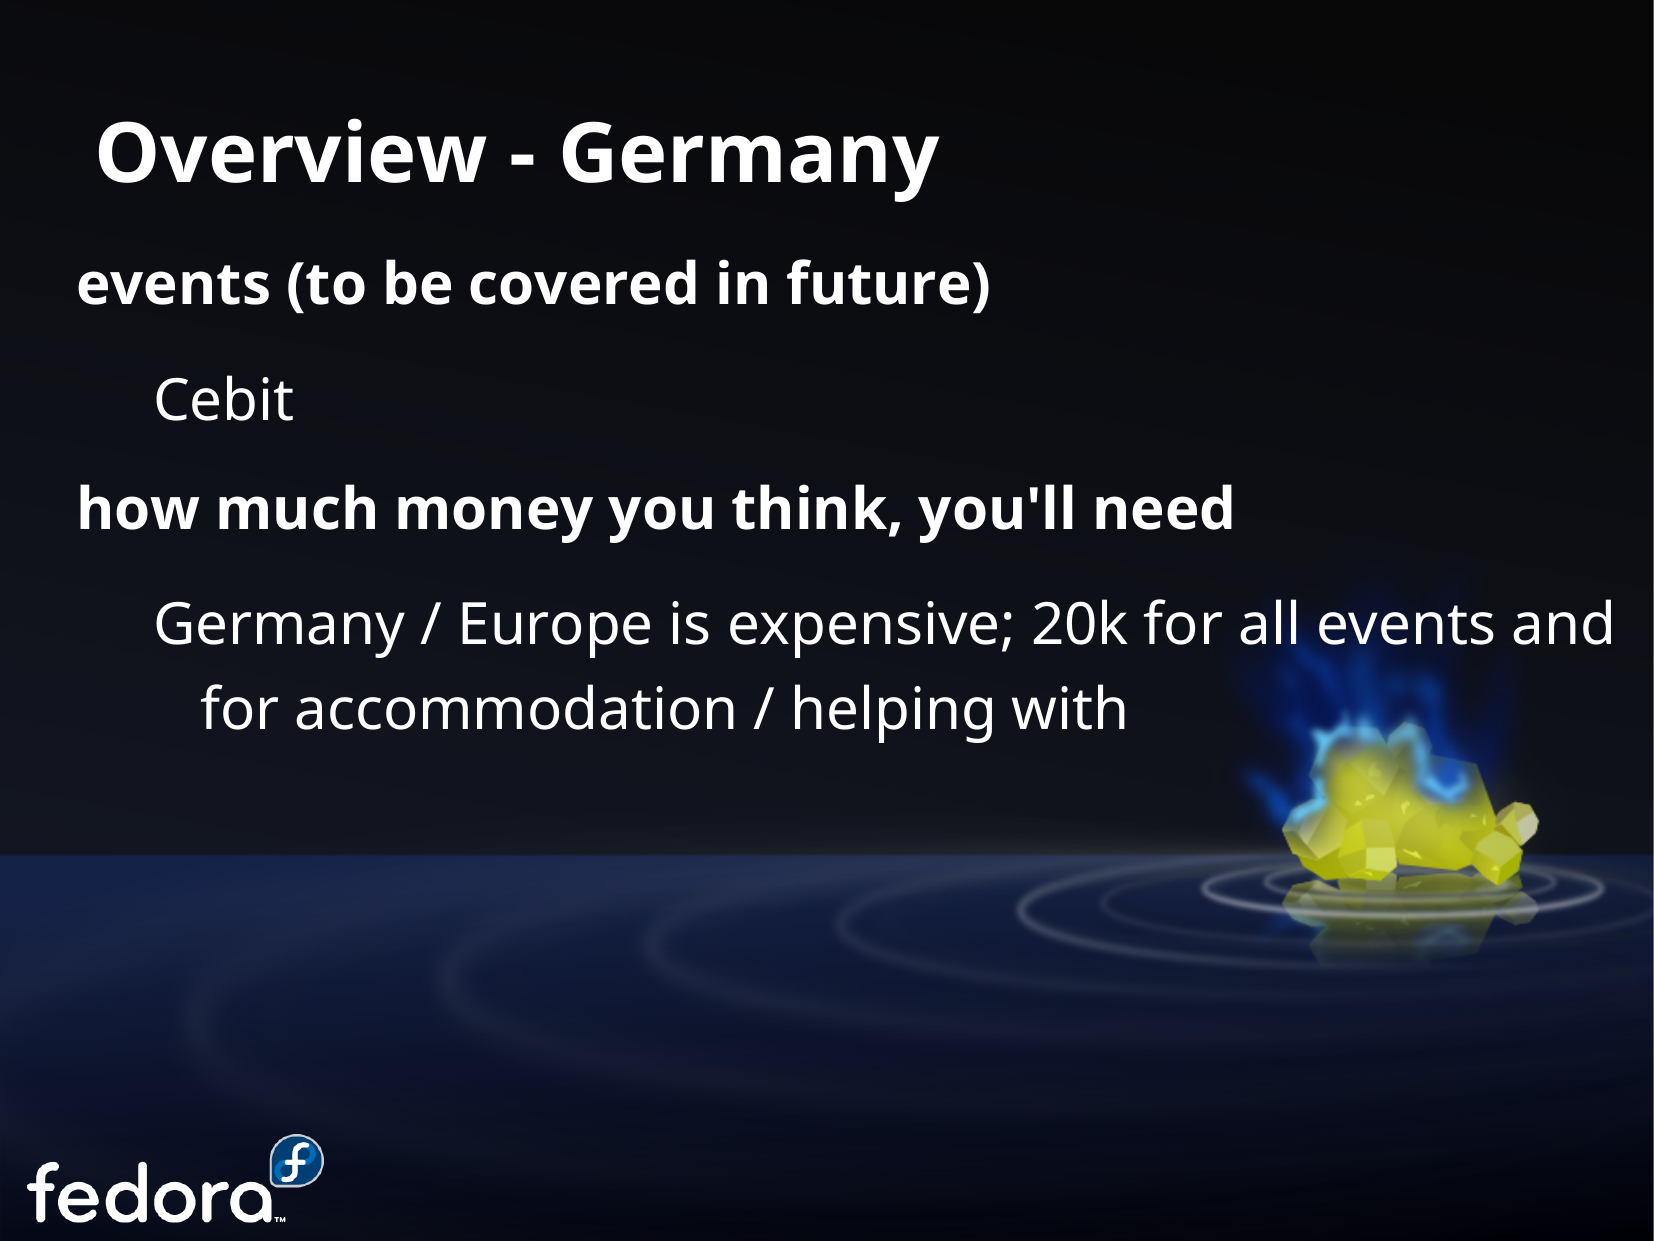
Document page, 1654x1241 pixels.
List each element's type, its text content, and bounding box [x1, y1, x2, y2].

picture [0, 0, 1654, 1241]
list events (to be covered in future) Cebit how much money you think, you'll need Germany / Europe is expensive; 20k for all events and for accommodation / helping with [59, 236, 1624, 1063]
title Overview - Germany [59, 95, 1624, 200]
